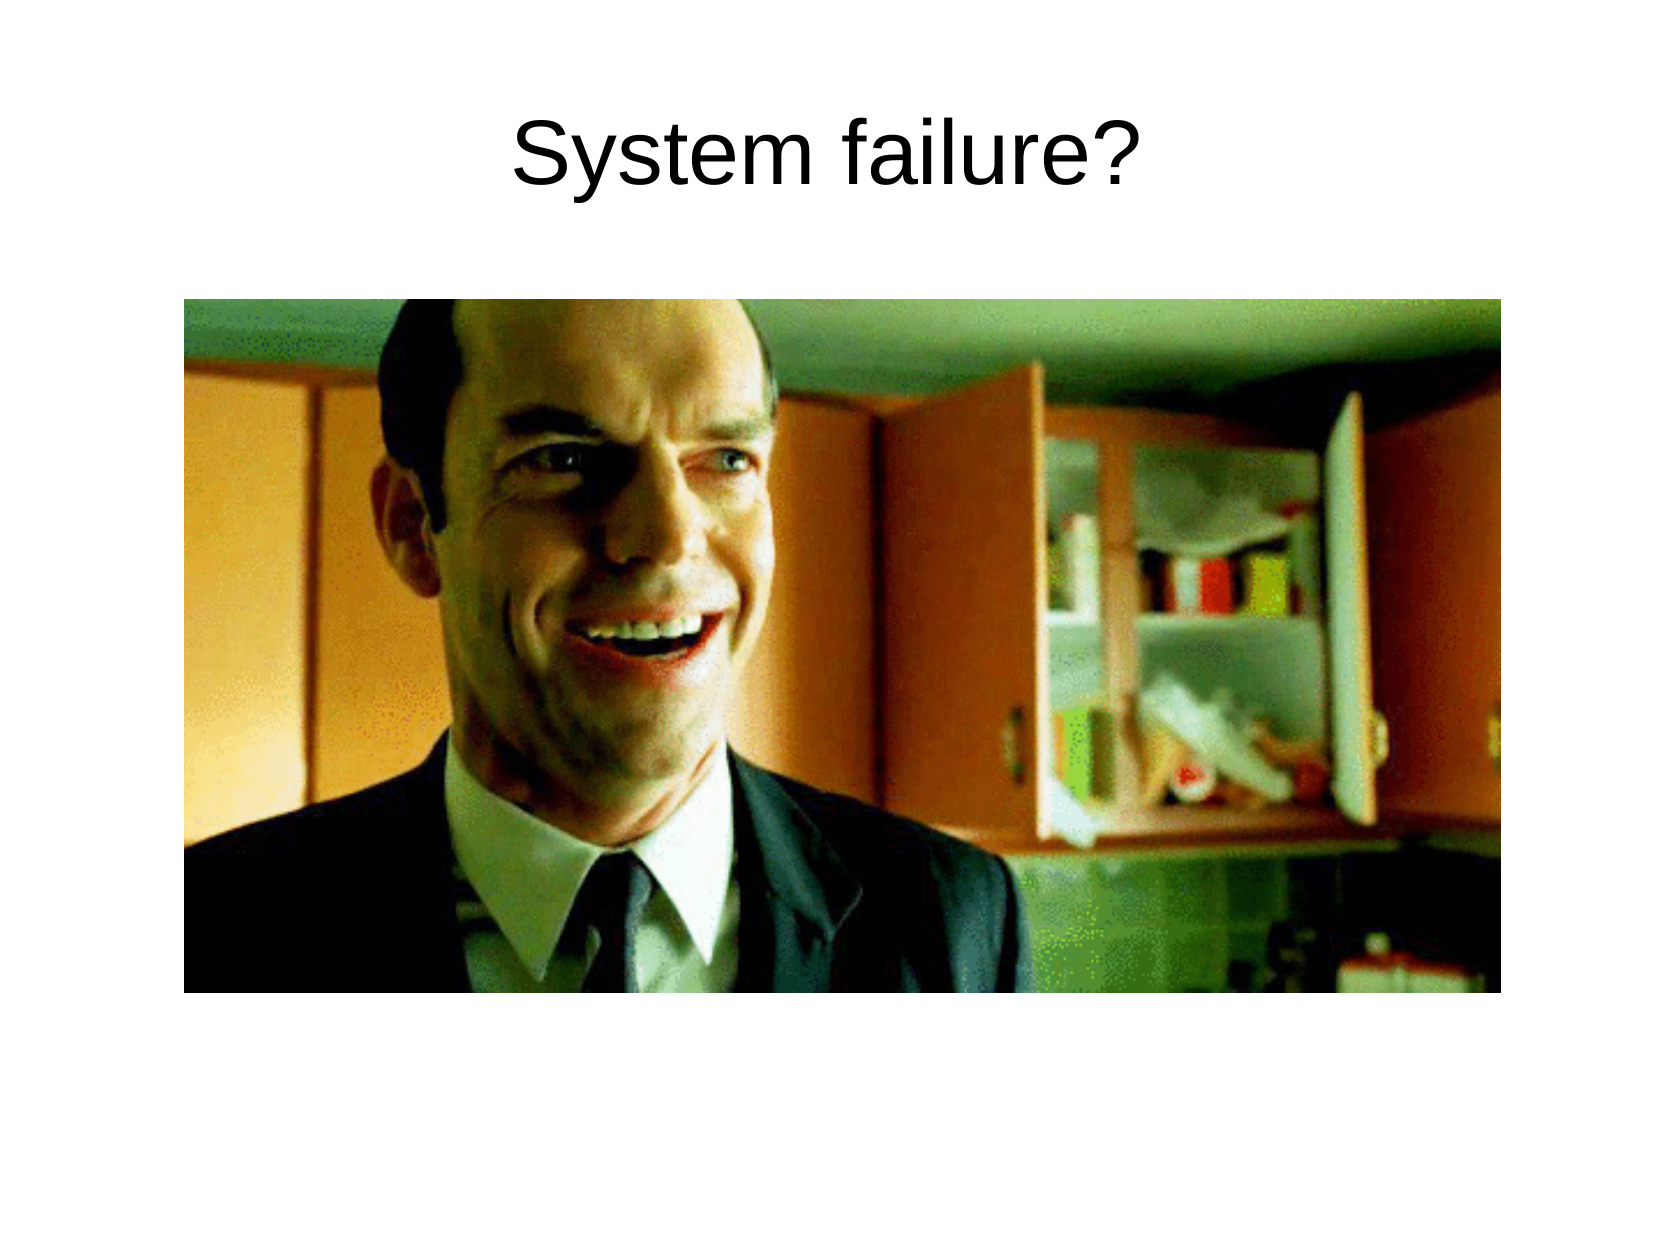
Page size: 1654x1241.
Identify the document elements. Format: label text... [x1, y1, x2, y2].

title System failure? [82, 49, 1571, 257]
picture [184, 299, 1501, 993]
